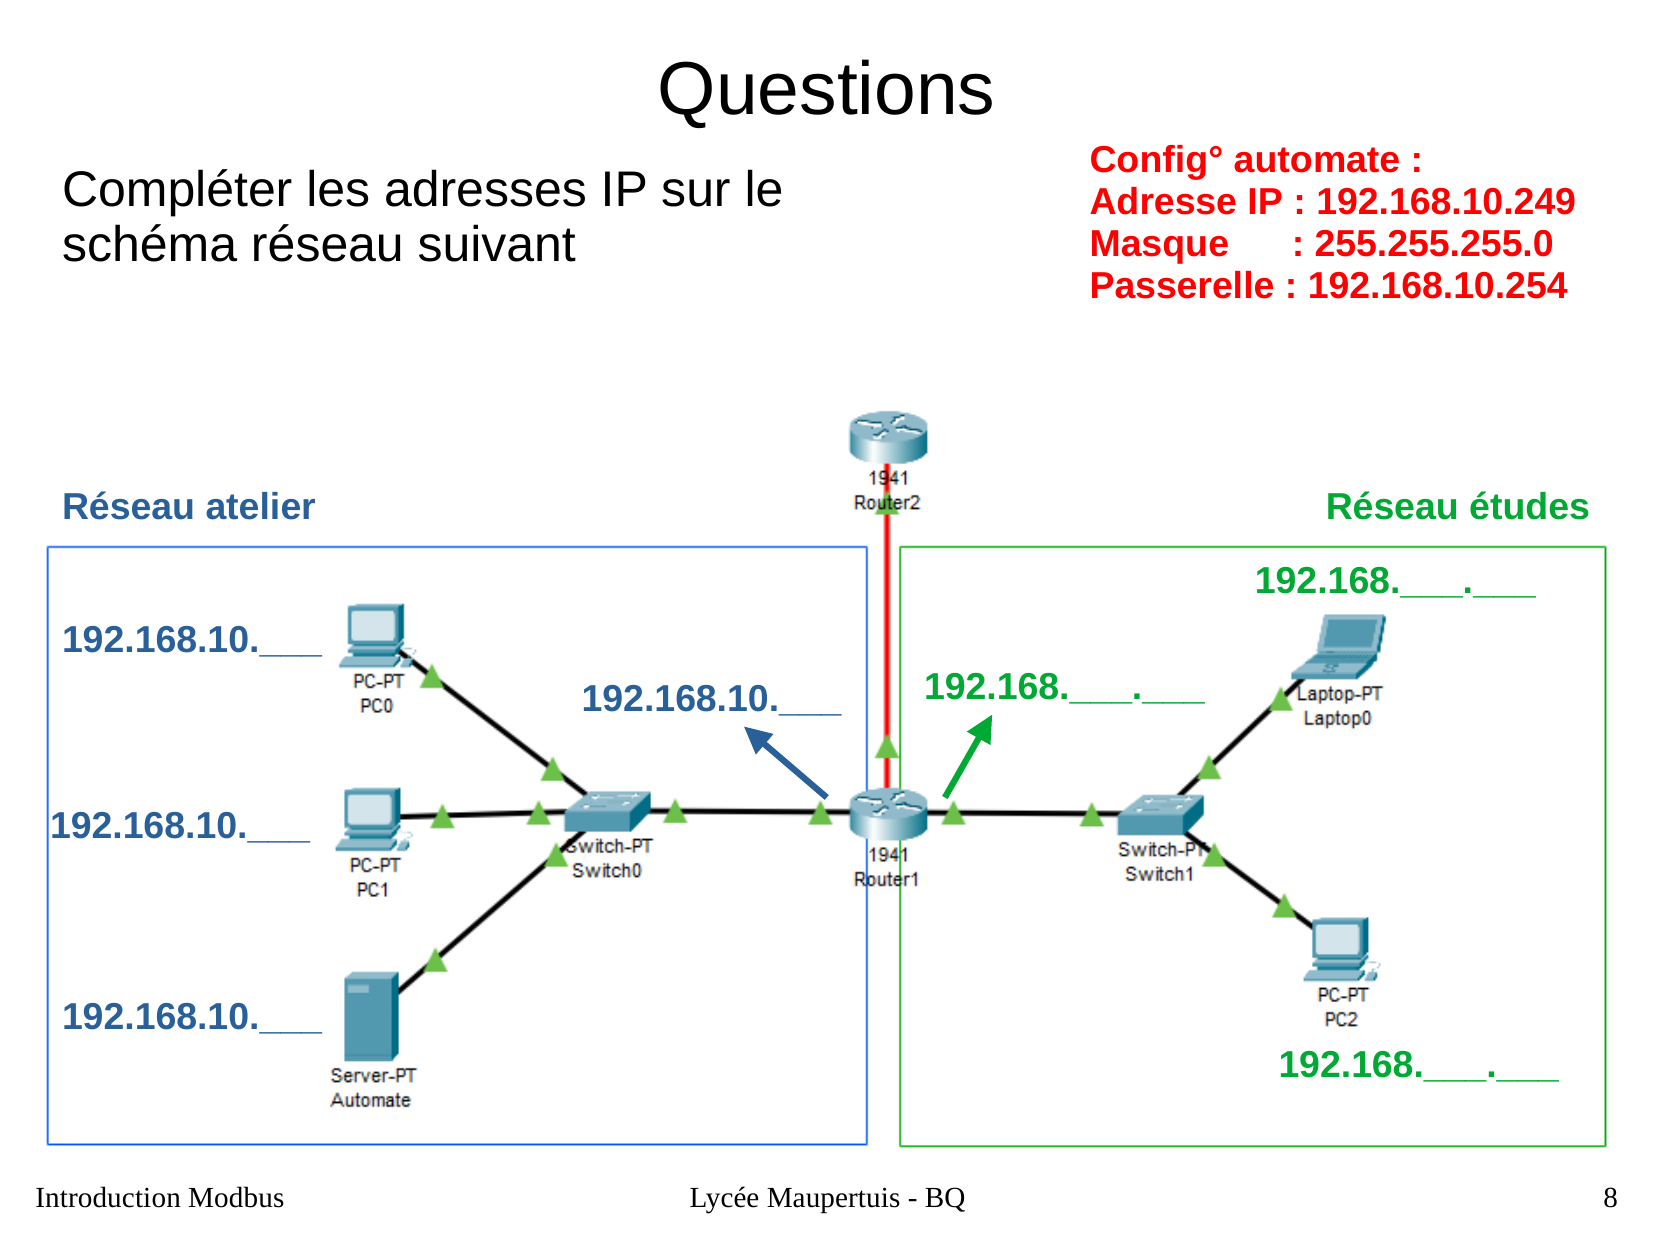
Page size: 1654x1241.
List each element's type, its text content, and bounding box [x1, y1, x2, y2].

text_box Réseau atelier [47, 478, 343, 536]
text_box 192.168.10.___ [47, 988, 343, 1046]
text_box 192.168.___.___ [1240, 551, 1560, 609]
title Questions [35, 35, 1619, 142]
text_box 192.168.10.___ [47, 610, 343, 668]
text_box Compléter les adresses IP sur le schéma réseau suivant [47, 153, 981, 296]
text_box 192.168.10.___ [35, 797, 331, 855]
text_box 192.168.10.___ [566, 669, 863, 727]
text_box 192.168.___.___ [1263, 1035, 1583, 1093]
picture [35, 401, 1619, 1158]
text_box Config° automate : Adresse IP : 192.168.10.249 Masque : 255.255.255.0 Passerelle : 192.168.10.254 [1074, 130, 1595, 314]
text_box Réseau études [1311, 478, 1607, 536]
text_box 192.168.___.___ [909, 657, 1229, 715]
